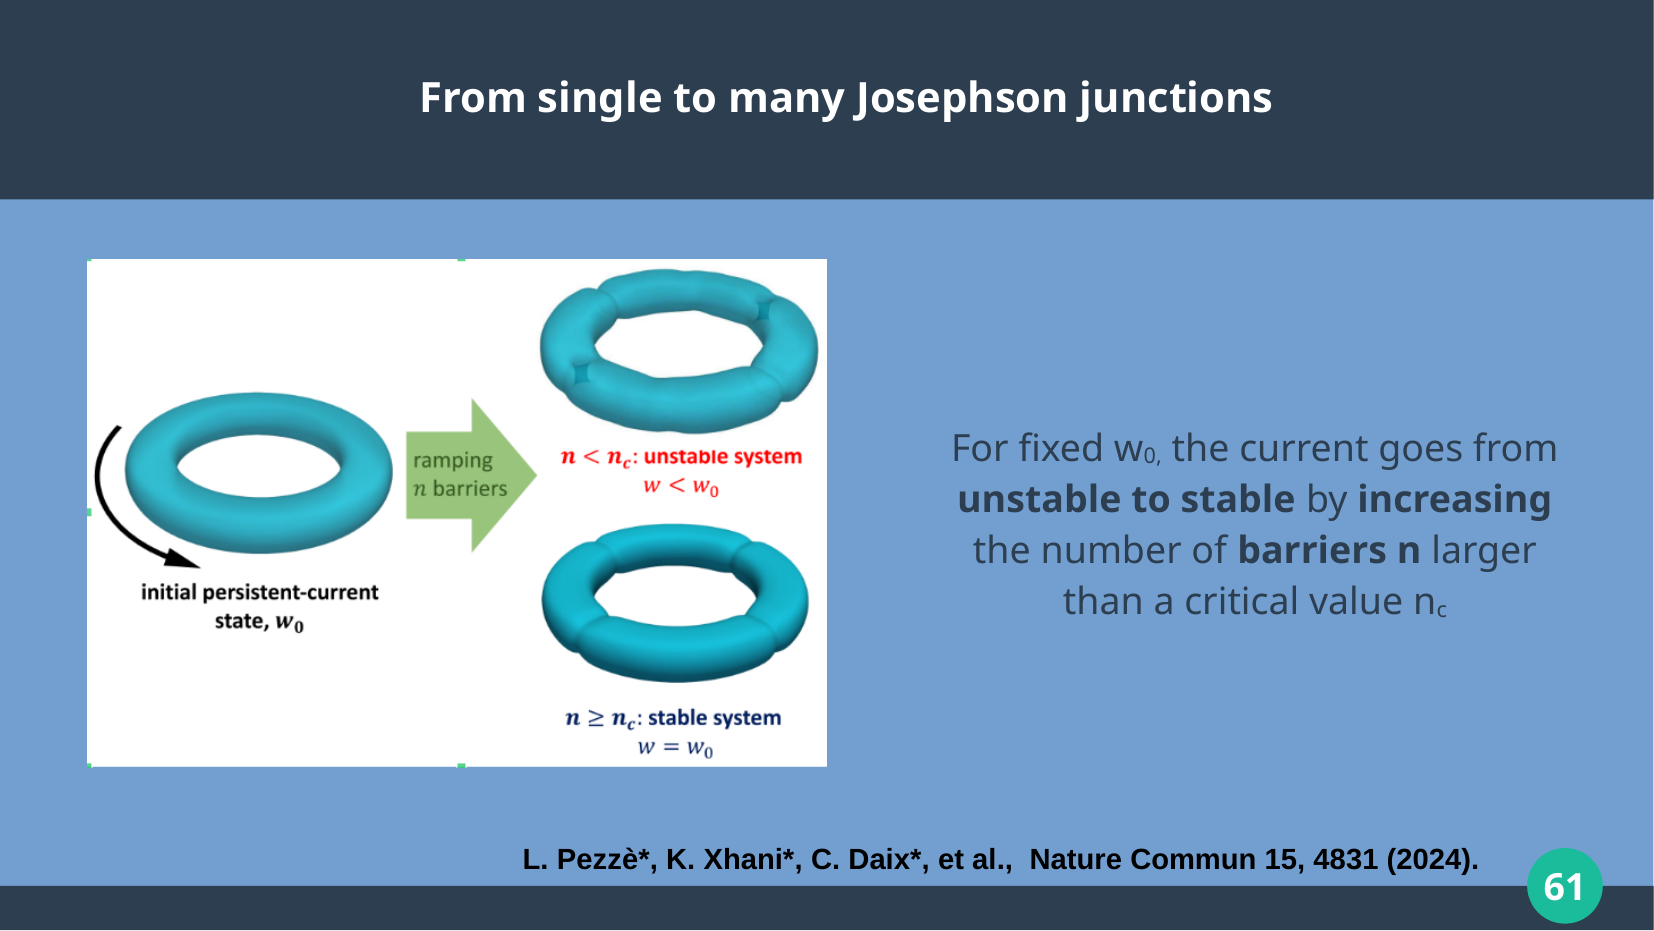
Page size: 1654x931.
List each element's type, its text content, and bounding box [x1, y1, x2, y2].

text_box For fixed w0, the current goes from unstable to stable by increasing the number of barriers n larger than a critical value nc [915, 490, 1595, 557]
text_box L. Pezzè*, K. Xhani*, C. Daix*, et al., Nature Commun 15, 4831 (2024). [507, 749, 1601, 931]
picture [87, 259, 827, 768]
title From single to many Josephson junctions [271, 37, 1300, 156]
